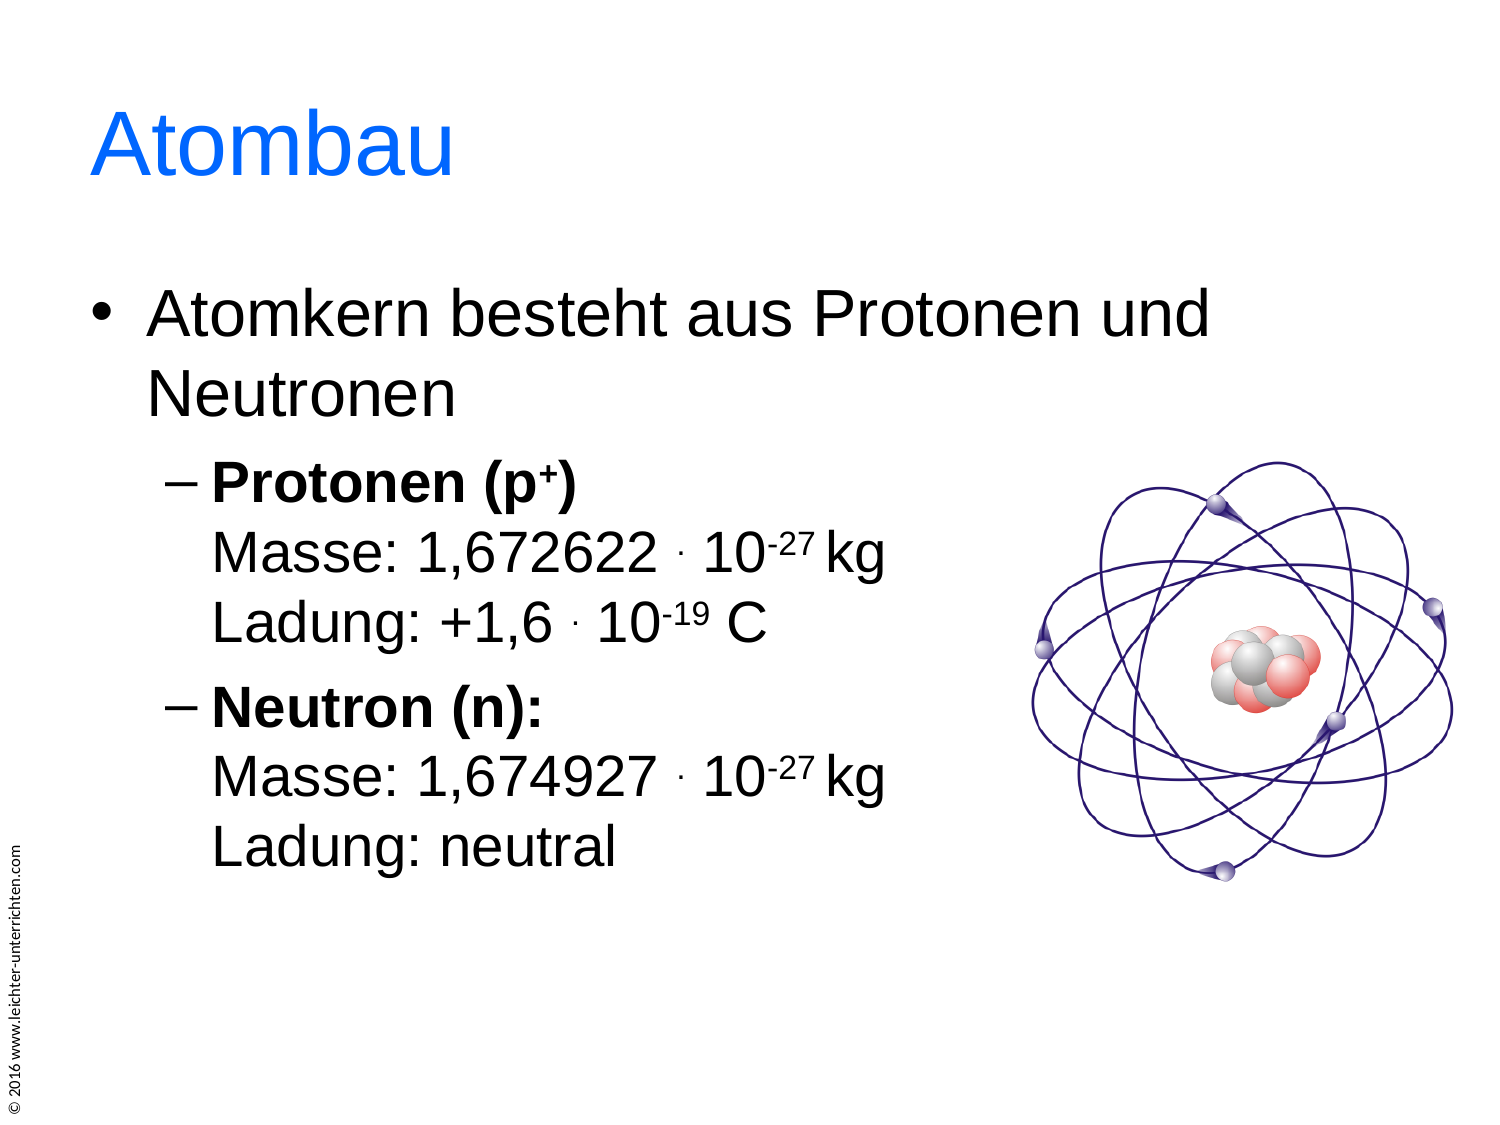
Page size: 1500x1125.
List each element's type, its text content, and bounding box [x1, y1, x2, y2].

list Atomkern besteht aus Protonen und Neutronen Protonen (p+) Masse: 1,672622 . 10-27 kg Ladung: +1,6 . 10-19 C Neutron (n): Masse: 1,674927 . 10-27 kg Ladung: neutral [75, 262, 1426, 1005]
title Atombau [75, 45, 1426, 233]
picture [1009, 444, 1477, 901]
